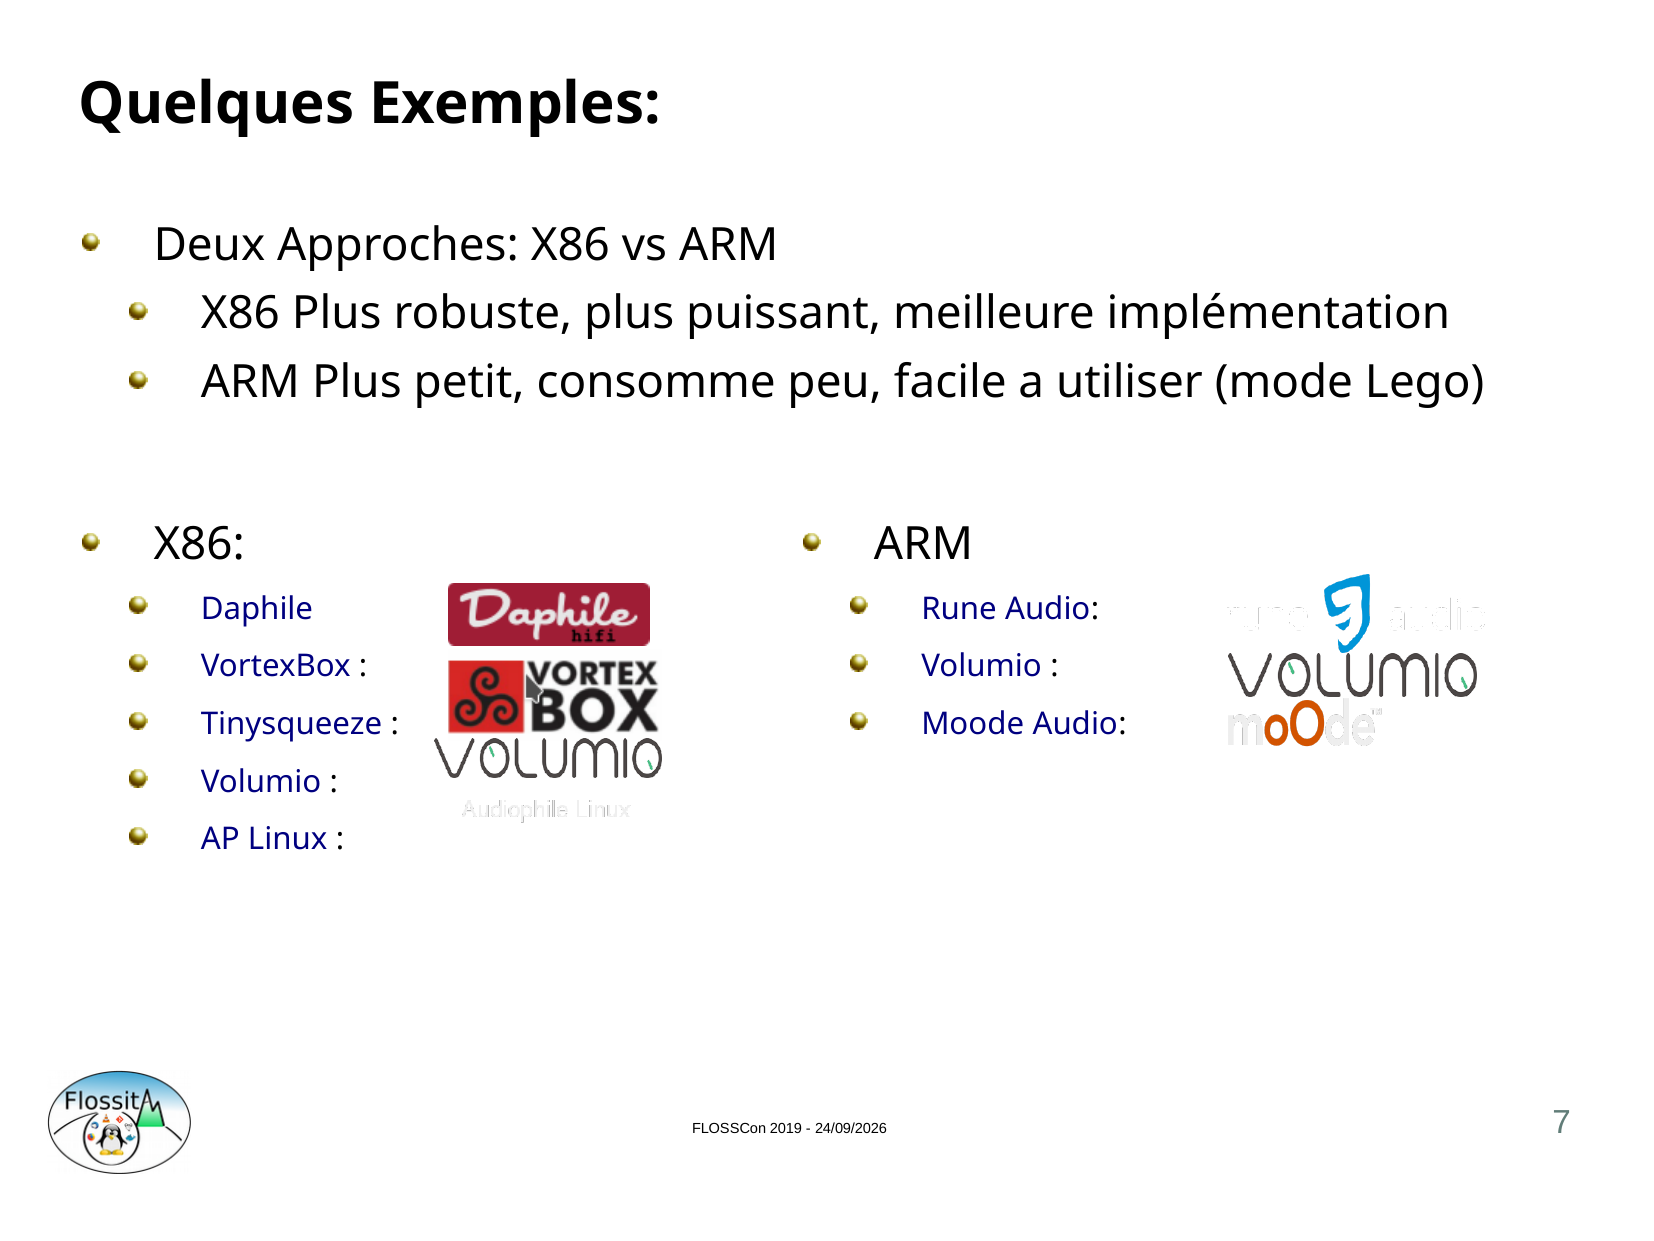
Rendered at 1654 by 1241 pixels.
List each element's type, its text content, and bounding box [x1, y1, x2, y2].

picture [1228, 698, 1382, 773]
picture [434, 649, 674, 841]
picture [1227, 574, 1485, 697]
list X86: Daphile VortexBox : Tinysqueeze : Volumio : AP Linux : [70, 519, 733, 905]
list ARM Rune Audio: Volumio : Moode Audio: [791, 519, 1453, 905]
title Quelques Exemples: [63, 57, 1311, 183]
list Deux Approches: X86 vs ARM X86 Plus robuste, plus puissant, meilleure implémentation ARM Plus petit, consomme peu, facile a utiliser (mode Lego) [70, 220, 1642, 520]
picture [448, 583, 650, 646]
picture [47, 1070, 191, 1174]
